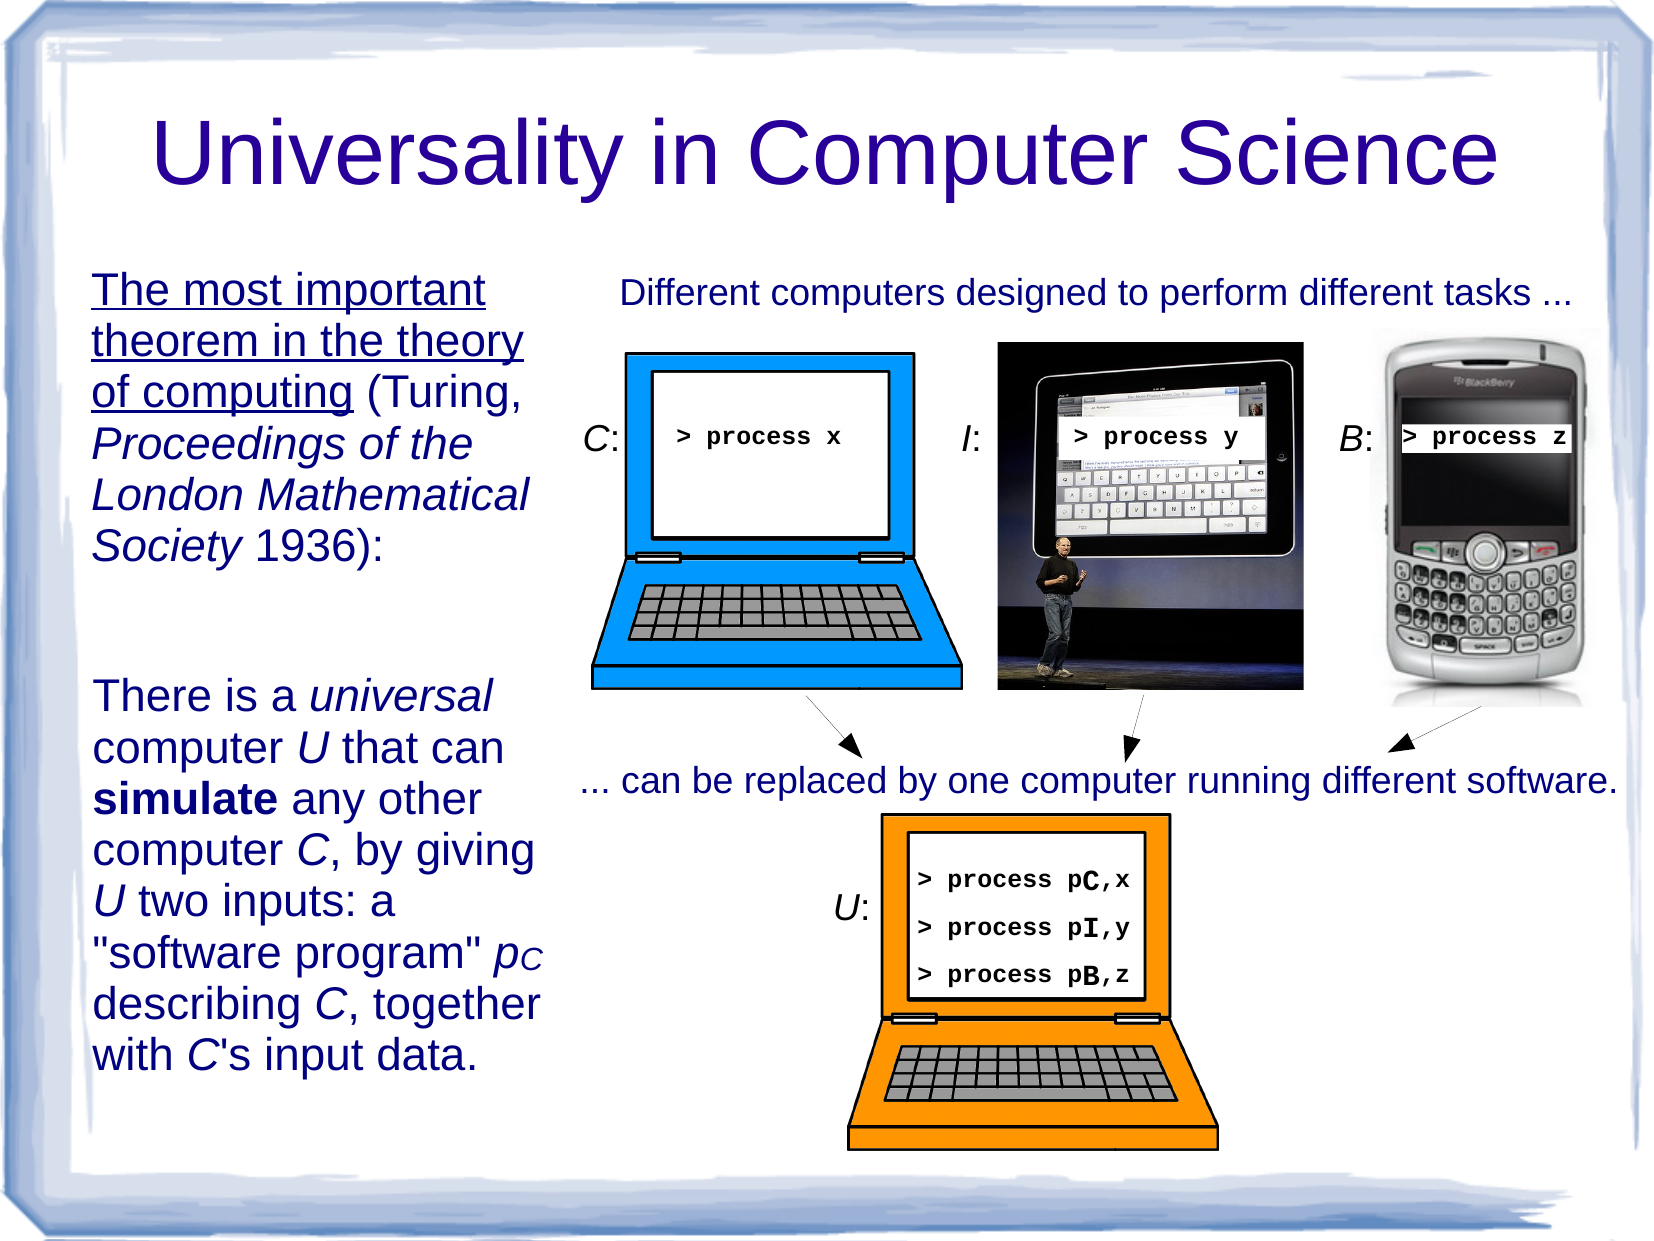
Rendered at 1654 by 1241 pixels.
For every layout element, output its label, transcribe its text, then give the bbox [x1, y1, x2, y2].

picture [0, 0, 1654, 1241]
text_box ... can be replaced by one computer running different software. [567, 752, 1654, 810]
text_box B: [1324, 410, 1400, 468]
text_box > process z [1402, 424, 1572, 453]
text_box The most important theorem in the theory of computing (Turing, Proceedings of the London Mathematical Society 1936): [76, 256, 568, 577]
text_box > process y [1058, 416, 1265, 460]
text_box C: [568, 410, 643, 468]
text_box There is a universal computer U that can simulate any other computer C, by giving U two inputs: a "software program" pC describing C, together with C's input data. [77, 662, 567, 1098]
title Universality in Computer Science [82, 49, 1571, 257]
text_box > process x [661, 416, 868, 461]
text_box Different computers designed to perform different tasks ... [594, 263, 1599, 321]
text_box I: [946, 410, 1022, 468]
text_box U: [818, 879, 894, 937]
text_box > process pC,x > process pI,y > process pB,z [917, 853, 1169, 1023]
